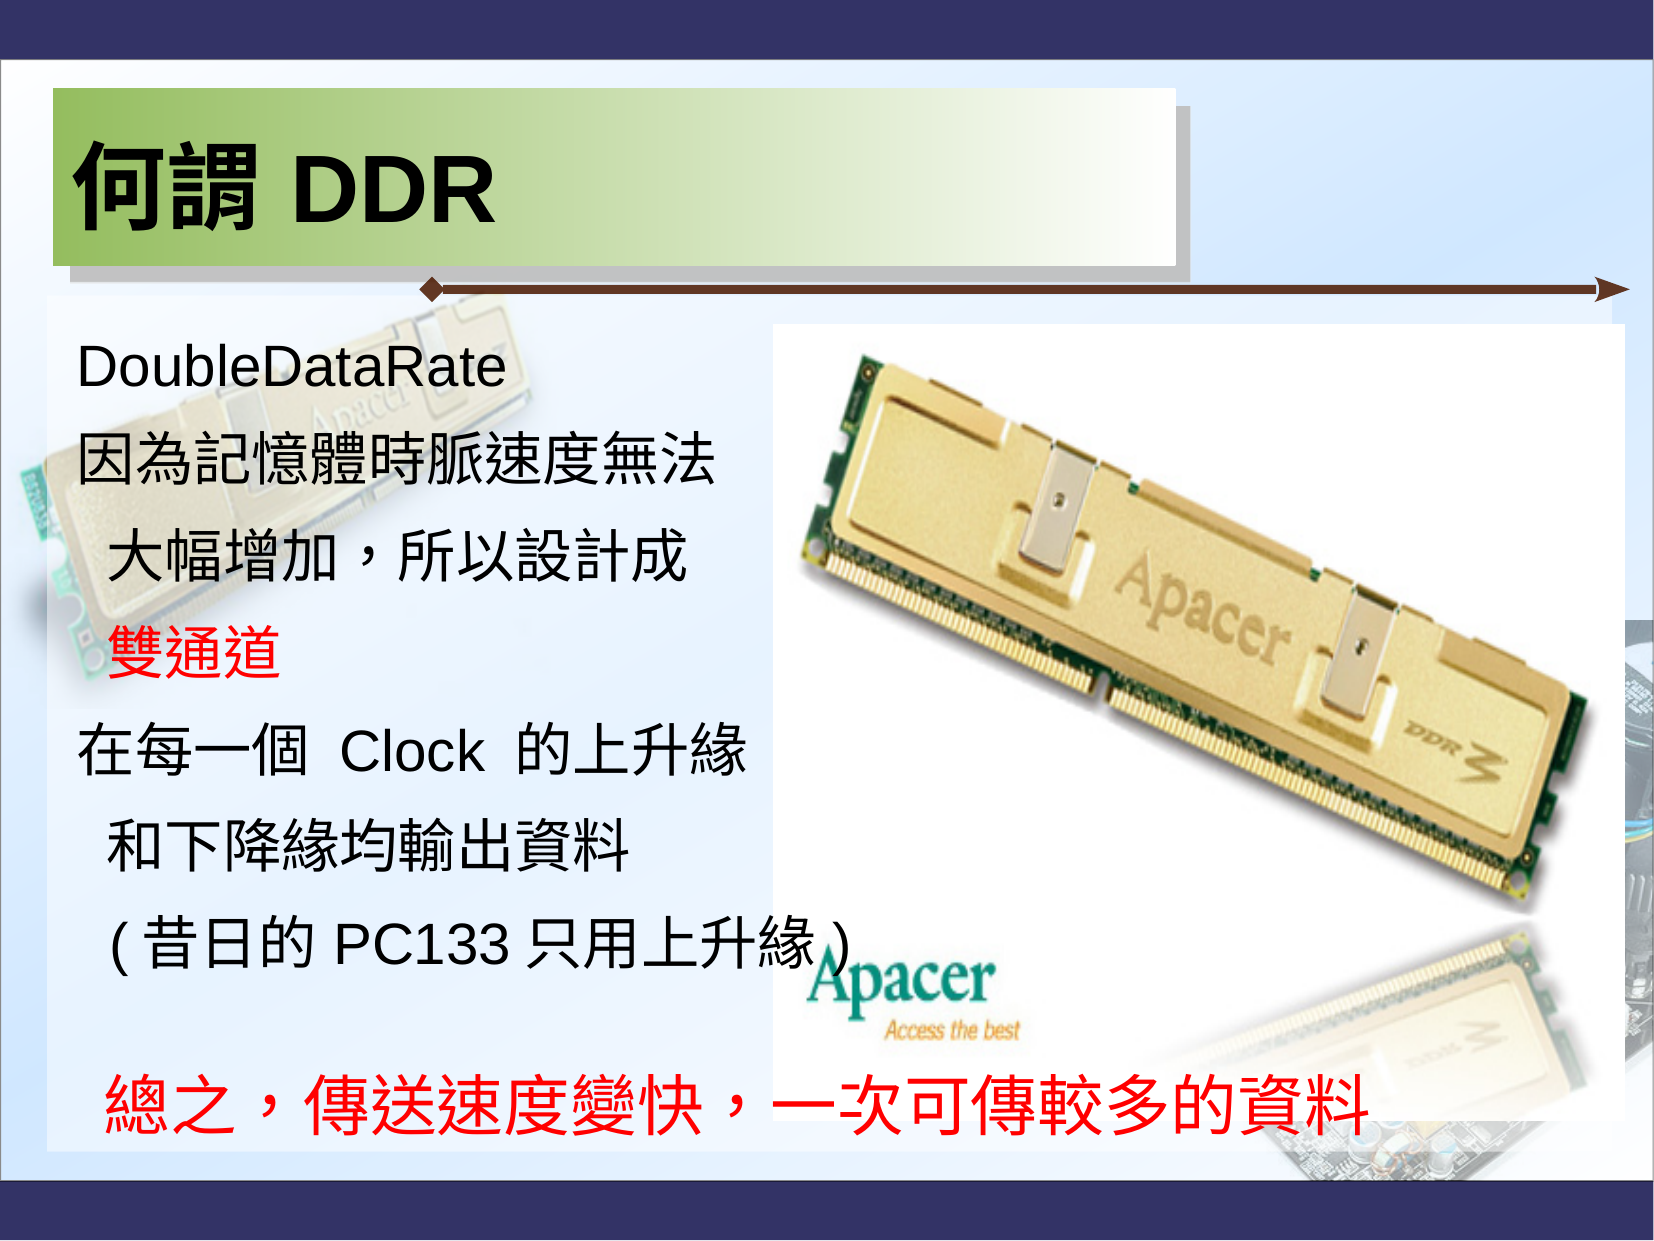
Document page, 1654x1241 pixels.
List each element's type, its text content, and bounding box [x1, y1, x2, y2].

title 何謂DDR [70, 76, 1654, 284]
text_box 總之，傳送速度變快，一次可傳較多的資料 [70, 1045, 1459, 1141]
list DoubleDataRate 因為記憶體時脈速度無法 大幅增加，所以設計成 雙通道 在每一個 Clock 的上升緣 和下降緣均輸出資料 (昔日的PC133只用上升緣) [59, 344, 1548, 1149]
picture [773, 324, 1625, 1121]
